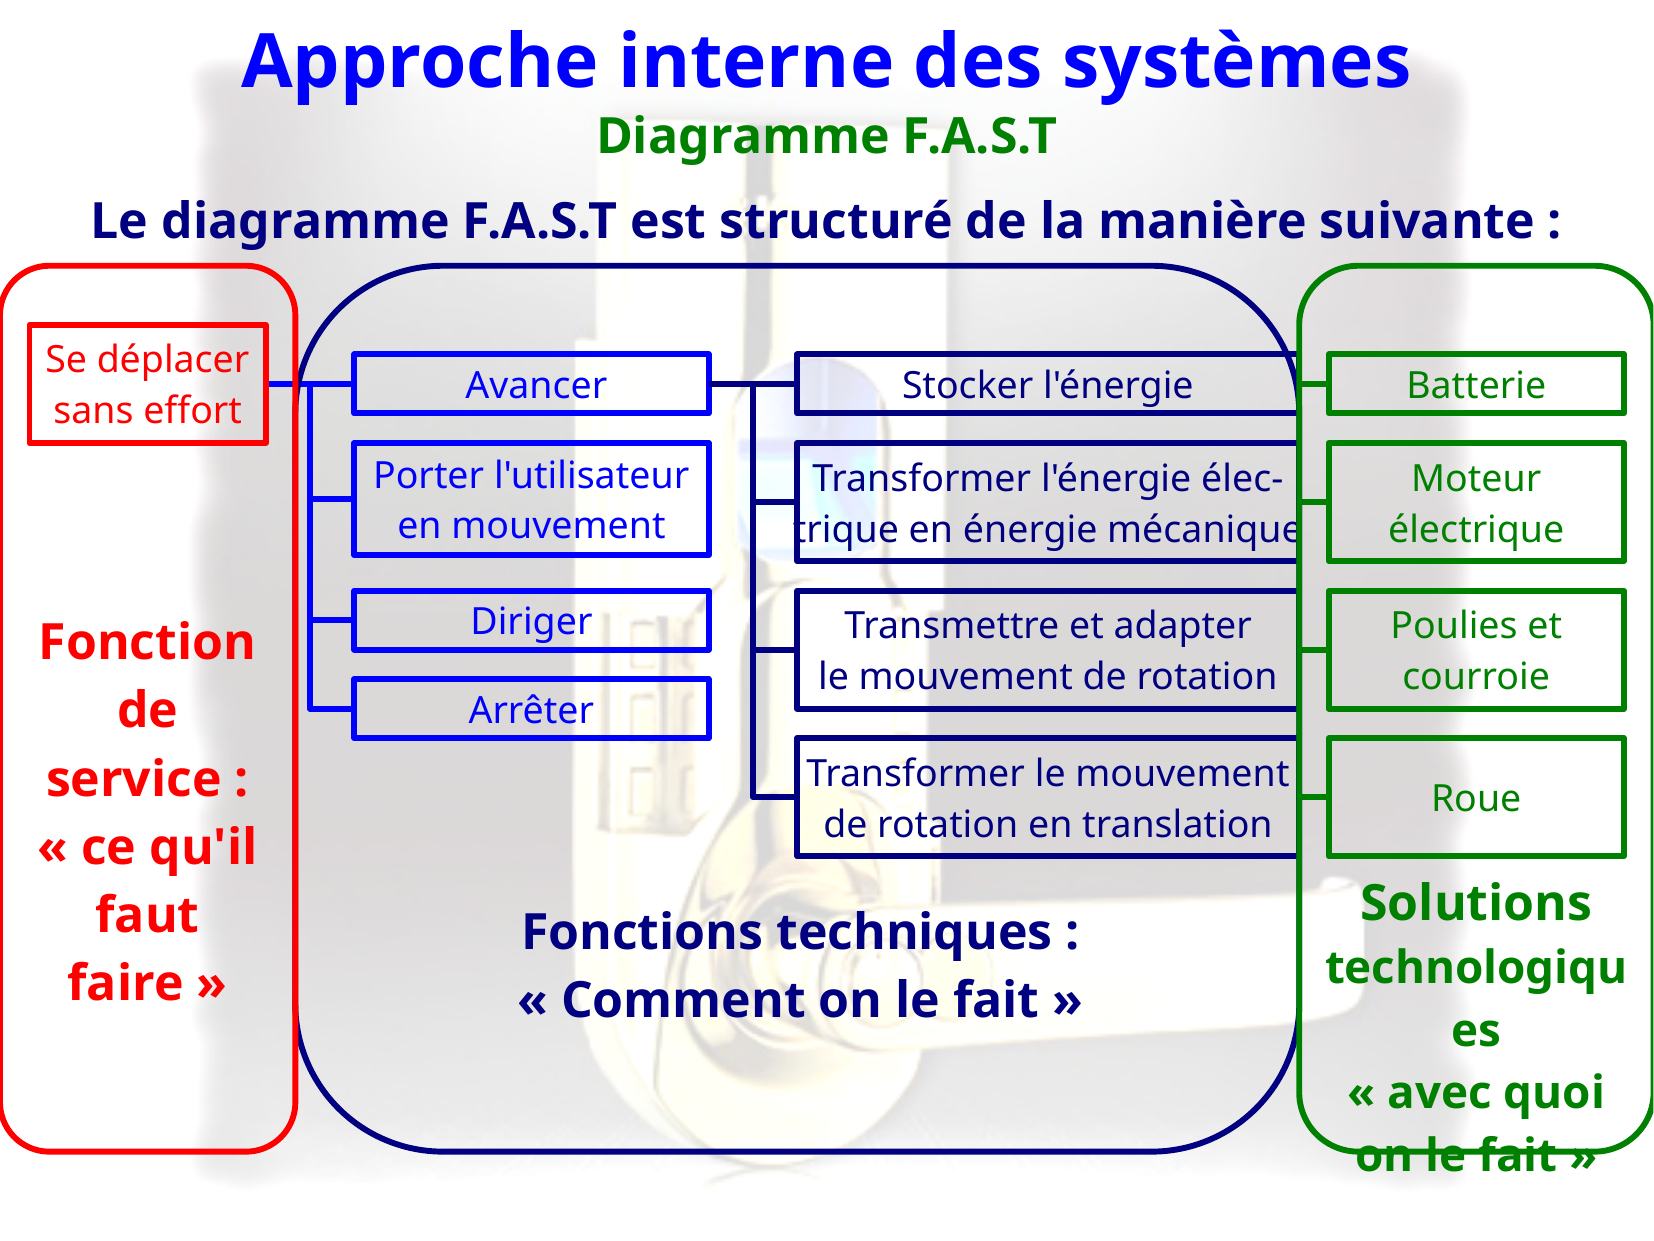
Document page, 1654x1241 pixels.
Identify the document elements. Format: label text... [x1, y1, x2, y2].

text_box Transformer le mouvement de rotation en translation [797, 738, 1296, 857]
text_box Transformer l'énergie élec- trique en énergie mécanique [797, 442, 1296, 562]
text_box Fonctions techniques : « Comment on le fait » [361, 885, 1241, 1046]
text_box Diagramme F.A.S.T [0, 92, 1654, 178]
text_box Diriger [354, 590, 709, 650]
text_box Le diagramme F.A.S.T est structuré de la manière suivante : [0, 178, 1654, 262]
text_box Fonction de service : « ce qu'il faut faire » [0, 595, 296, 1081]
text_box Batterie [1328, 354, 1625, 414]
text_box Transmettre et adapter le mouvement de rotation [797, 590, 1296, 709]
text_box Poulies et courroie [1328, 590, 1625, 709]
text_box Moteur électrique [1328, 442, 1625, 562]
text_box Solutions technologiques « avec quoi on le fait » [1299, 856, 1654, 1138]
text_box Porter l'utilisateur en mouvement [354, 442, 709, 556]
text_box Stocker l'énergie [797, 354, 1296, 414]
text_box Se déplacer sans effort [29, 324, 266, 443]
text_box Arrêter [354, 679, 709, 739]
text_box Avancer [354, 354, 709, 414]
text_box Roue [1328, 738, 1625, 856]
